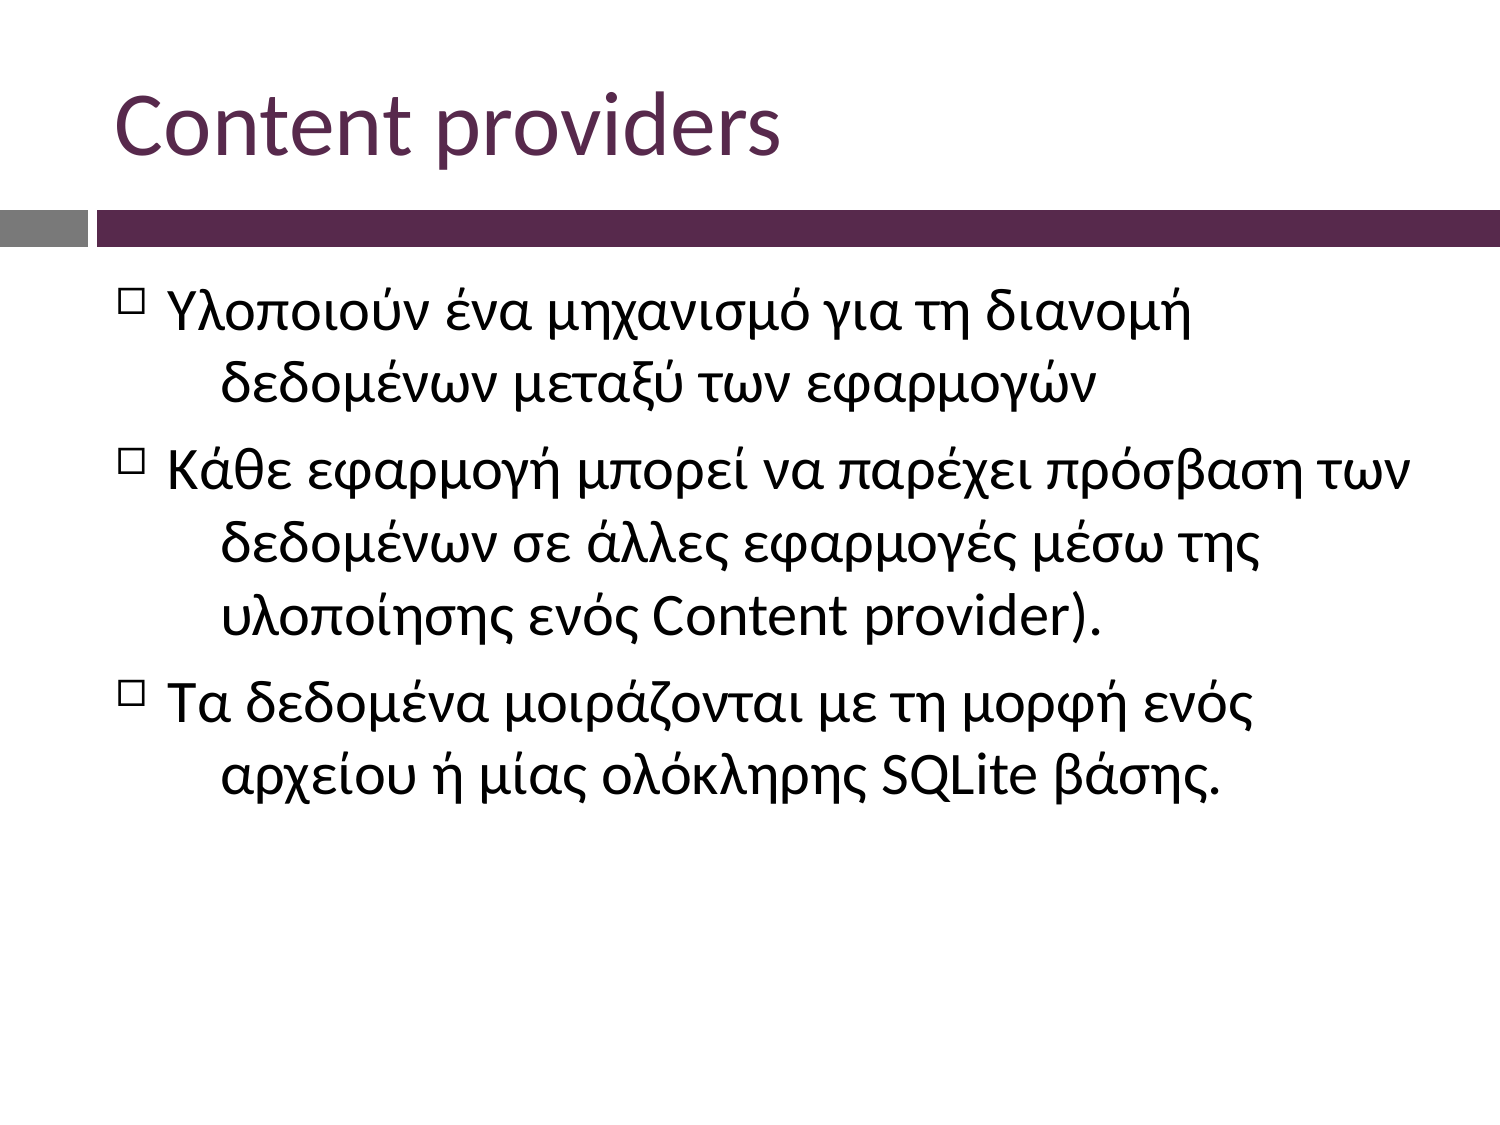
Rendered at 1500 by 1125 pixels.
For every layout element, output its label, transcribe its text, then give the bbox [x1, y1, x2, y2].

title Content providers [99, 37, 1438, 201]
list Υλοποιούν ένα μηχανισμό για τη διανομή δεδομένων μεταξύ των εφαρμογών Κάθε εφαρμογή μπορεί να παρέχει πρόσβαση των δεδομένων σε άλλες εφαρμογές μέσω της υλοποίησης ενός Content provider). Τα δεδομένα μοιράζονται με τη μορφή ενός αρχείου ή μίας ολόκληρης SQLite βάσης. [100, 262, 1438, 1000]
